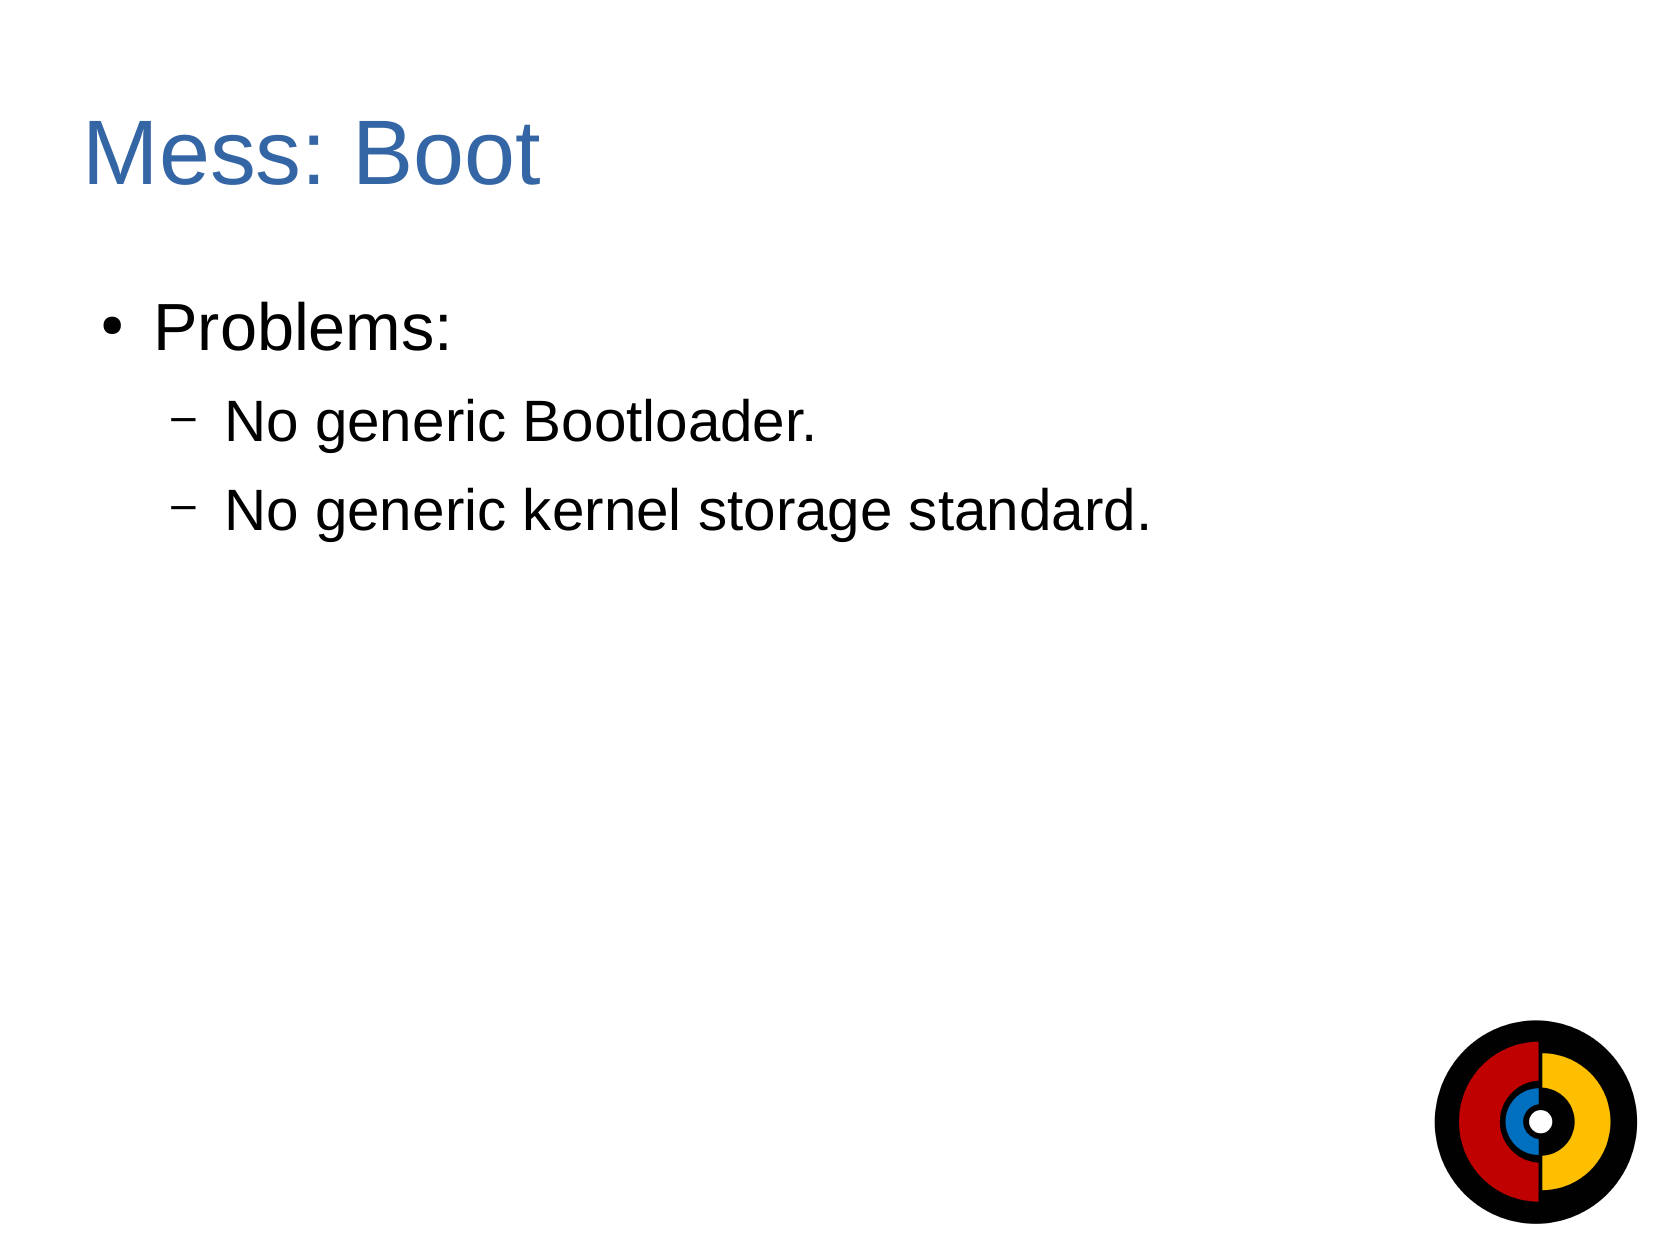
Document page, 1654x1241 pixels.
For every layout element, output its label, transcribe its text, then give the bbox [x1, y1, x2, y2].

title Mess: Boot [82, 49, 1571, 257]
list Problems: No generic Bootloader. No generic kernel storage standard. [82, 290, 1571, 1010]
picture [1429, 1015, 1642, 1229]
